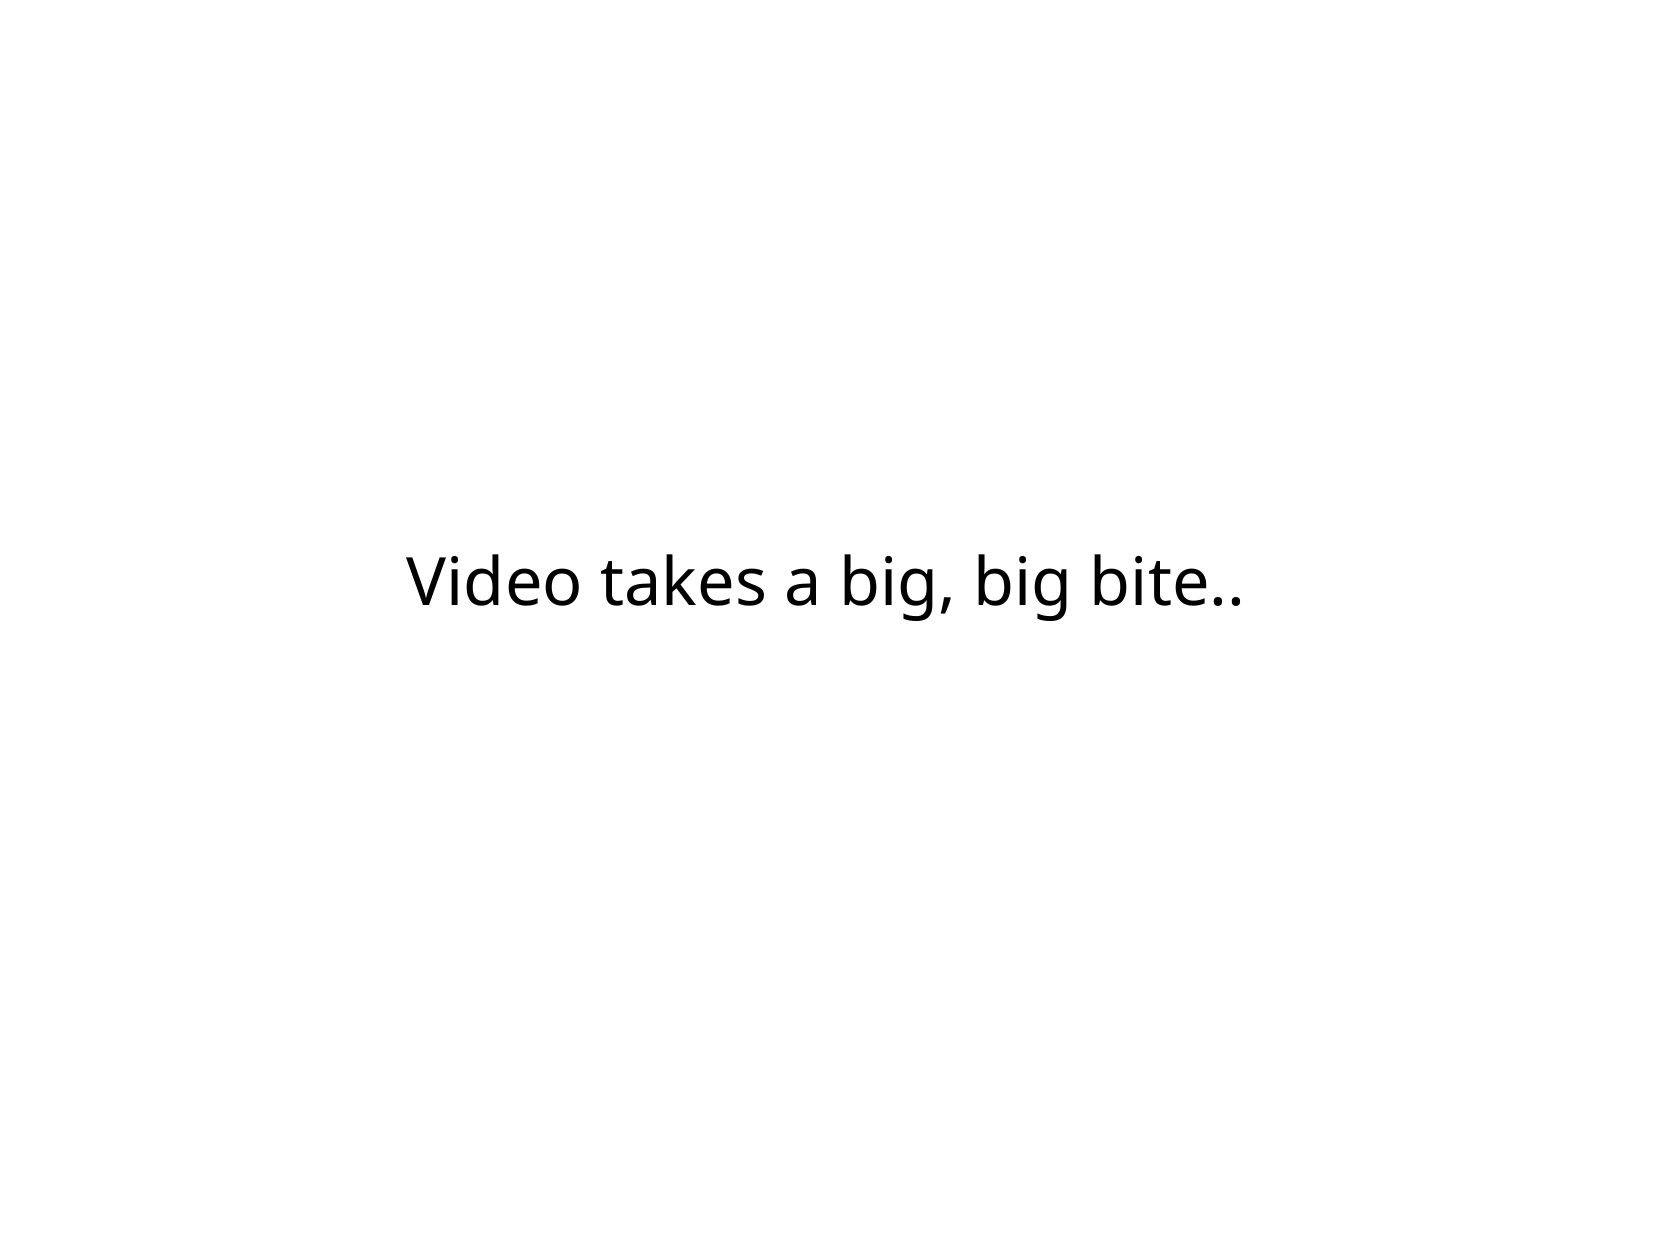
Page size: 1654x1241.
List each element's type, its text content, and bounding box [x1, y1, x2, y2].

subtitle Video takes a big, big bite.. [82, 49, 1571, 1109]
